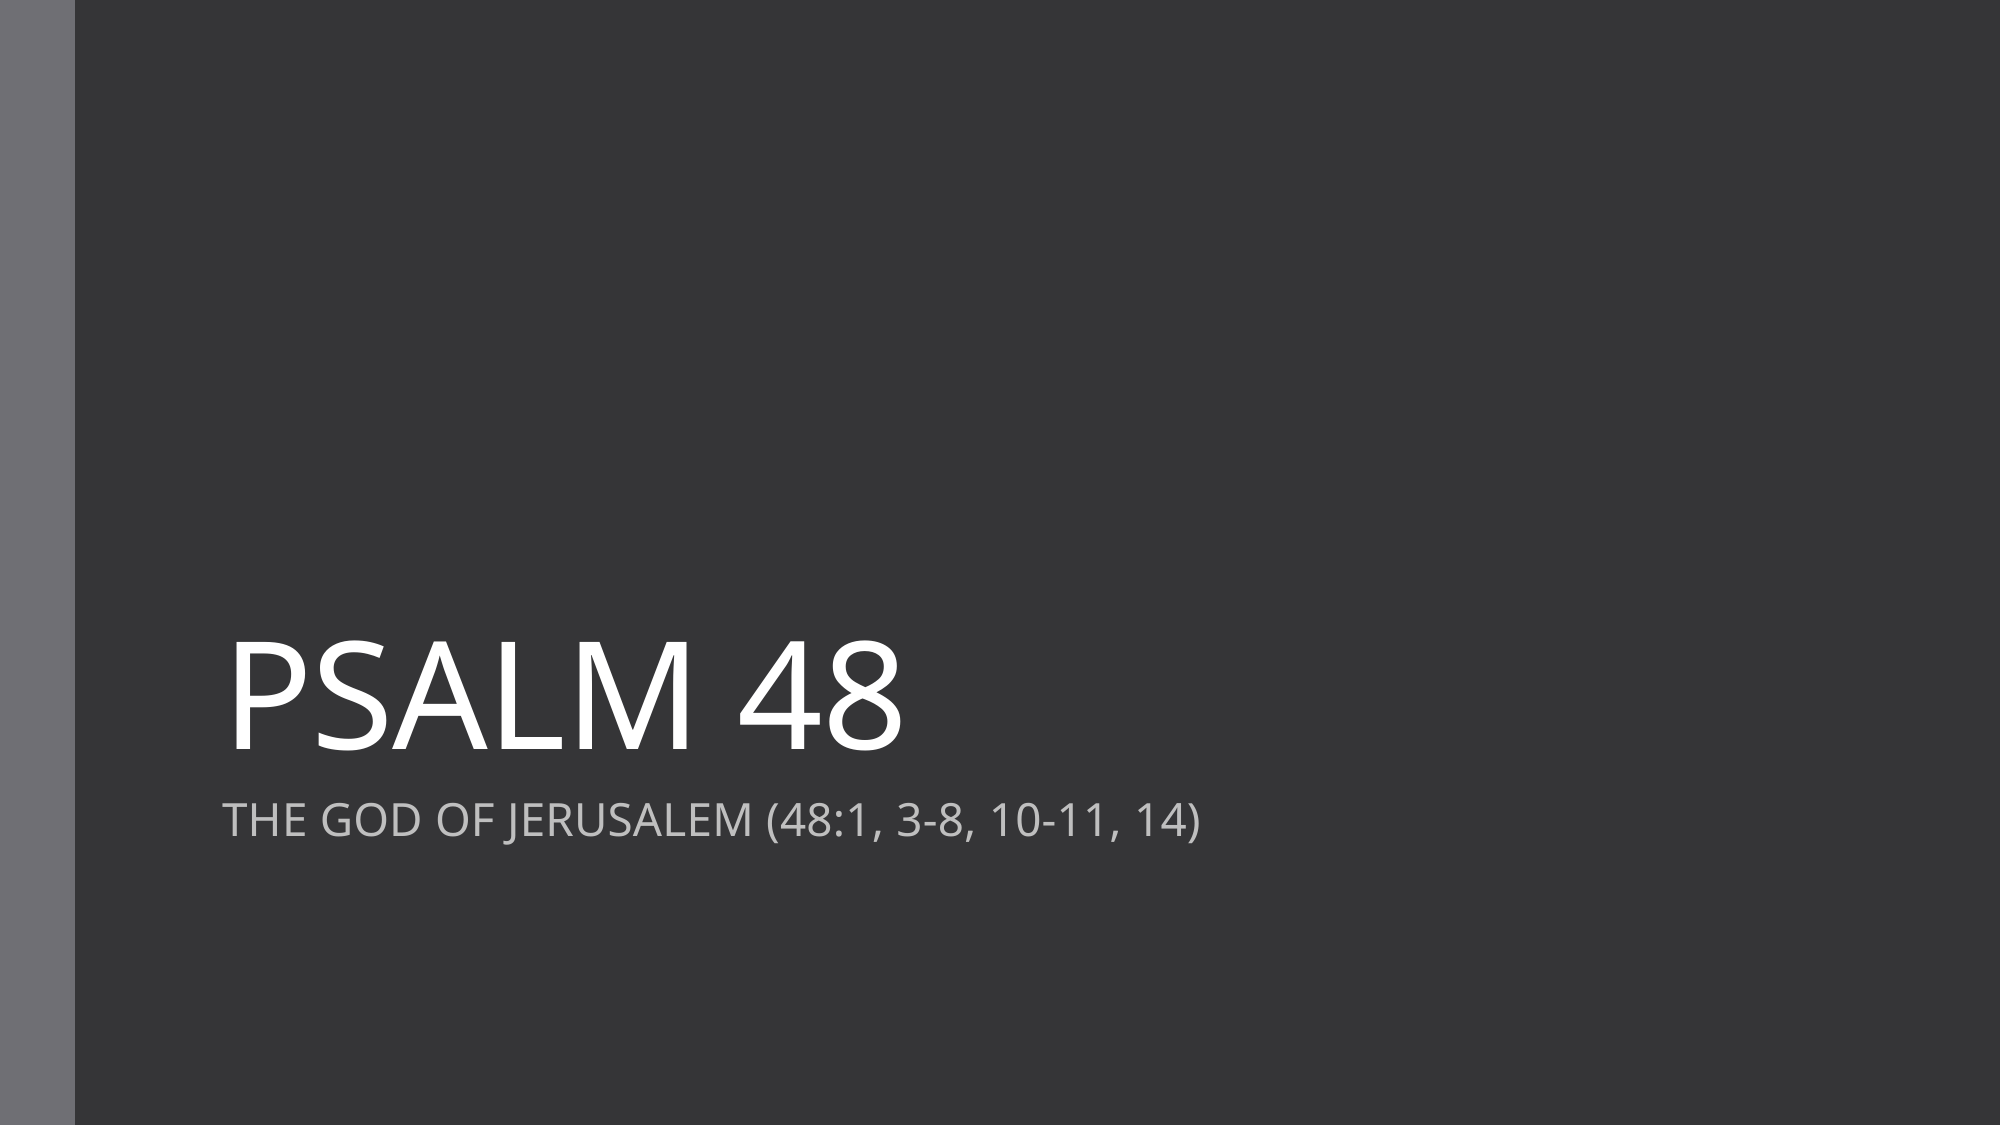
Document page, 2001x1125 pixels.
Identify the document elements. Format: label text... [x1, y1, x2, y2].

subtitle THE GOD OF JERUSALEM (48:1, 3-8, 10-11, 14) [206, 787, 1752, 1066]
title PSALM 48 [206, 124, 1752, 787]
